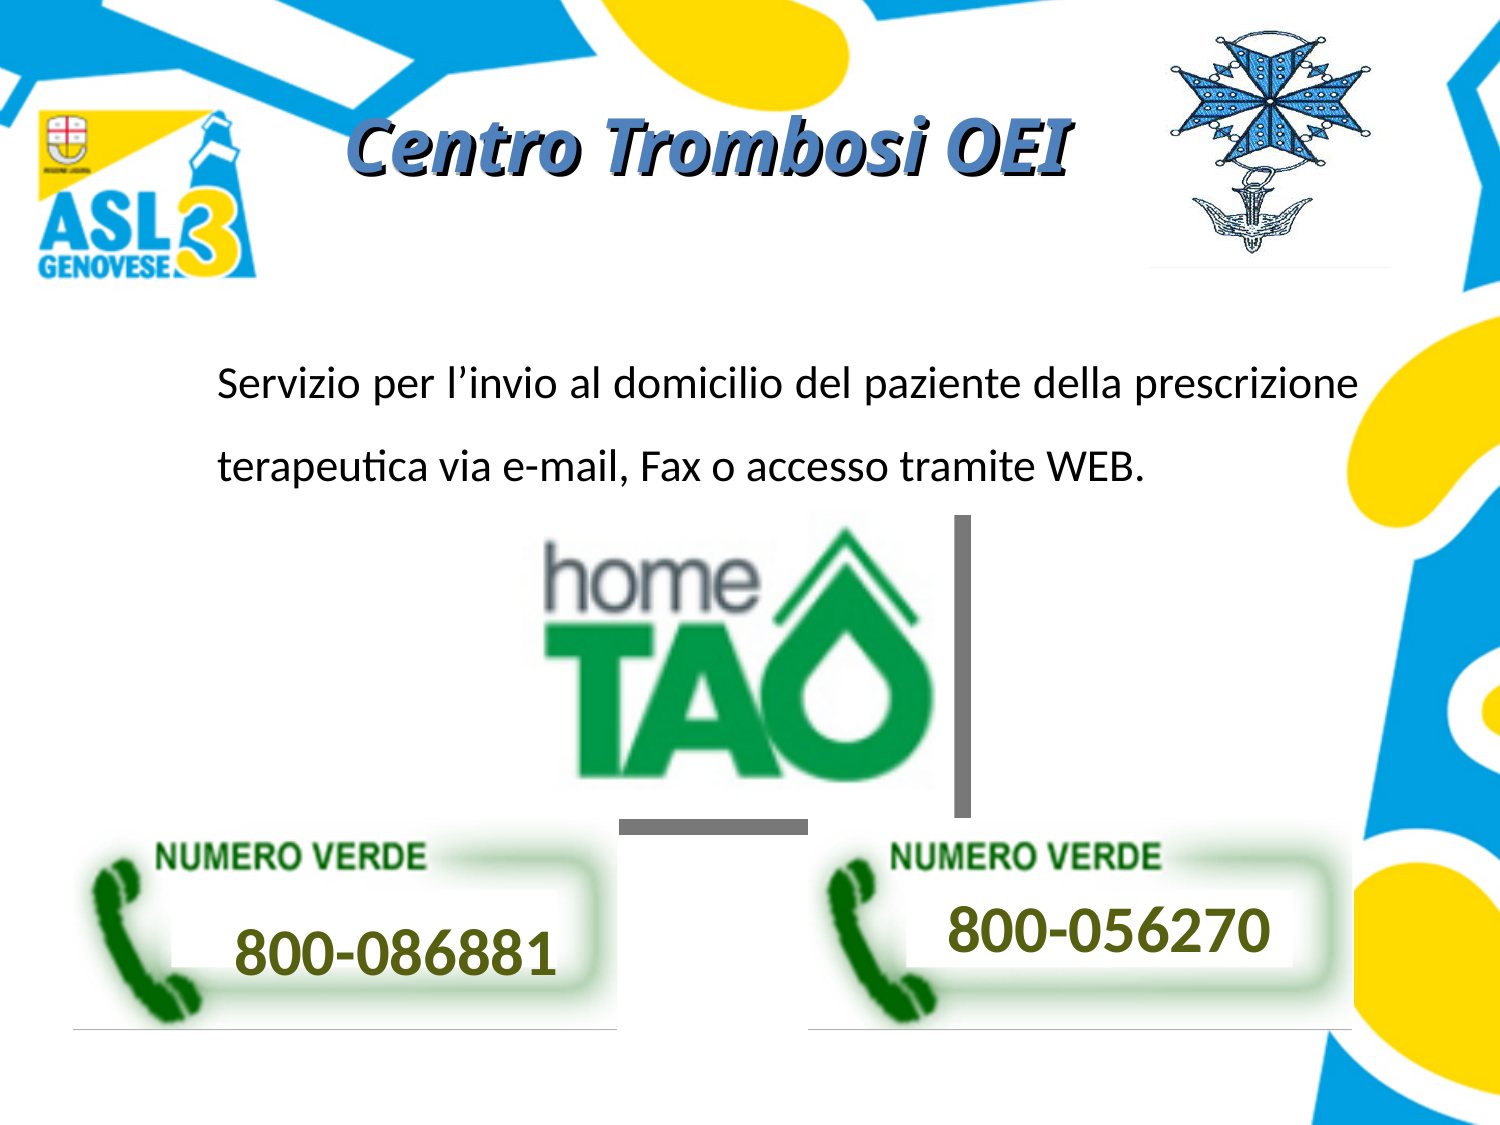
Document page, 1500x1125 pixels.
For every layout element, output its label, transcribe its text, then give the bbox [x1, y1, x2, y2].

text_box Servizio per l’invio al domicilio del paziente della prescrizione terapeutica via e-mail, Fax o accesso tramite WEB. [202, 318, 1392, 500]
text_box 800-056270 [914, 877, 1304, 974]
text_box 800-086881 [202, 900, 591, 997]
title Centro Trombosi OEI [328, 87, 1149, 196]
picture [1149, 0, 1392, 267]
picture [73, 500, 1354, 1029]
